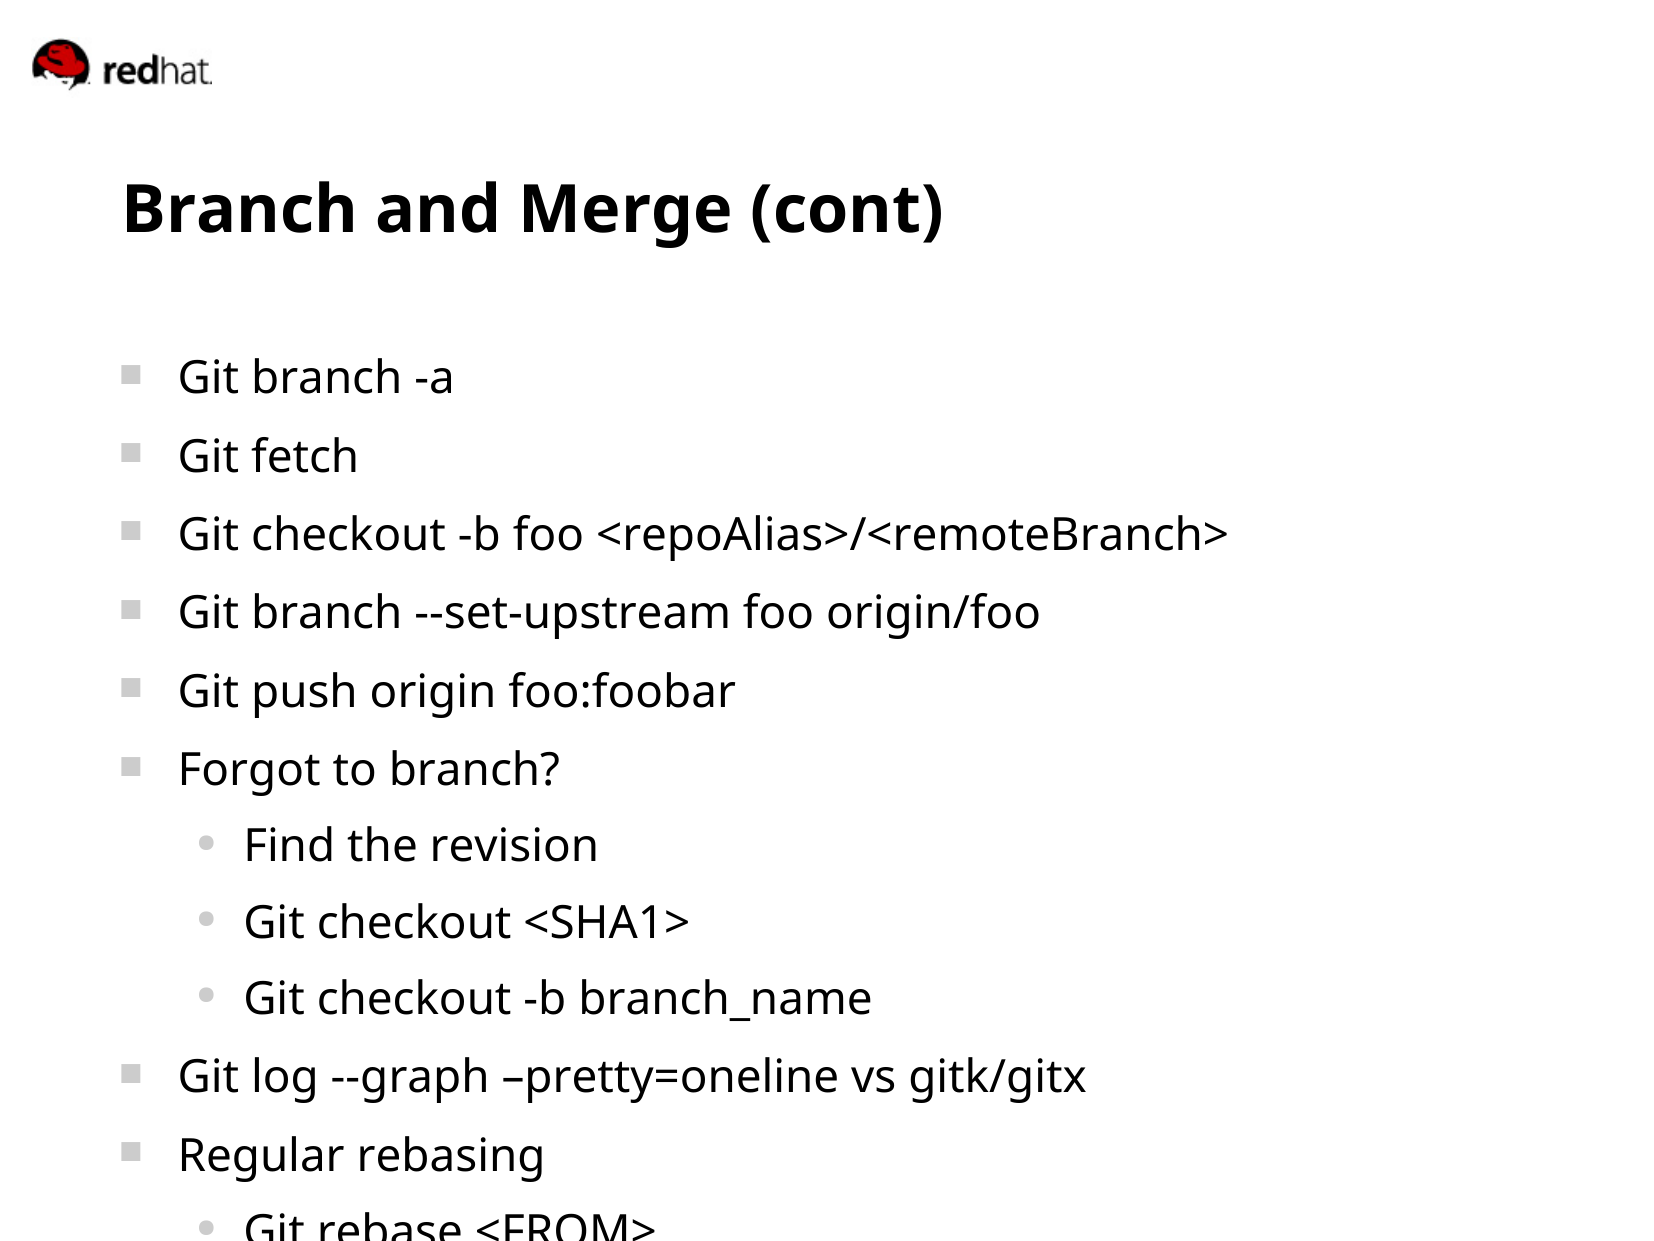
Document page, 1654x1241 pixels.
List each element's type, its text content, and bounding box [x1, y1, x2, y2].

list Git branch -a Git fetch Git checkout -b foo <repoAlias>/<remoteBranch> Git branch --set-upstream foo origin/foo Git push origin foo:foobar Forgot to branch? Find the revision Git checkout <SHA1> Git checkout -b branch_name Git log --graph –pretty=oneline vs gitk/gitx Regular rebasing Git rebase <FROM> [121, 344, 1534, 1150]
picture [31, 37, 212, 98]
title Branch and Merge (cont) [121, 102, 1534, 310]
